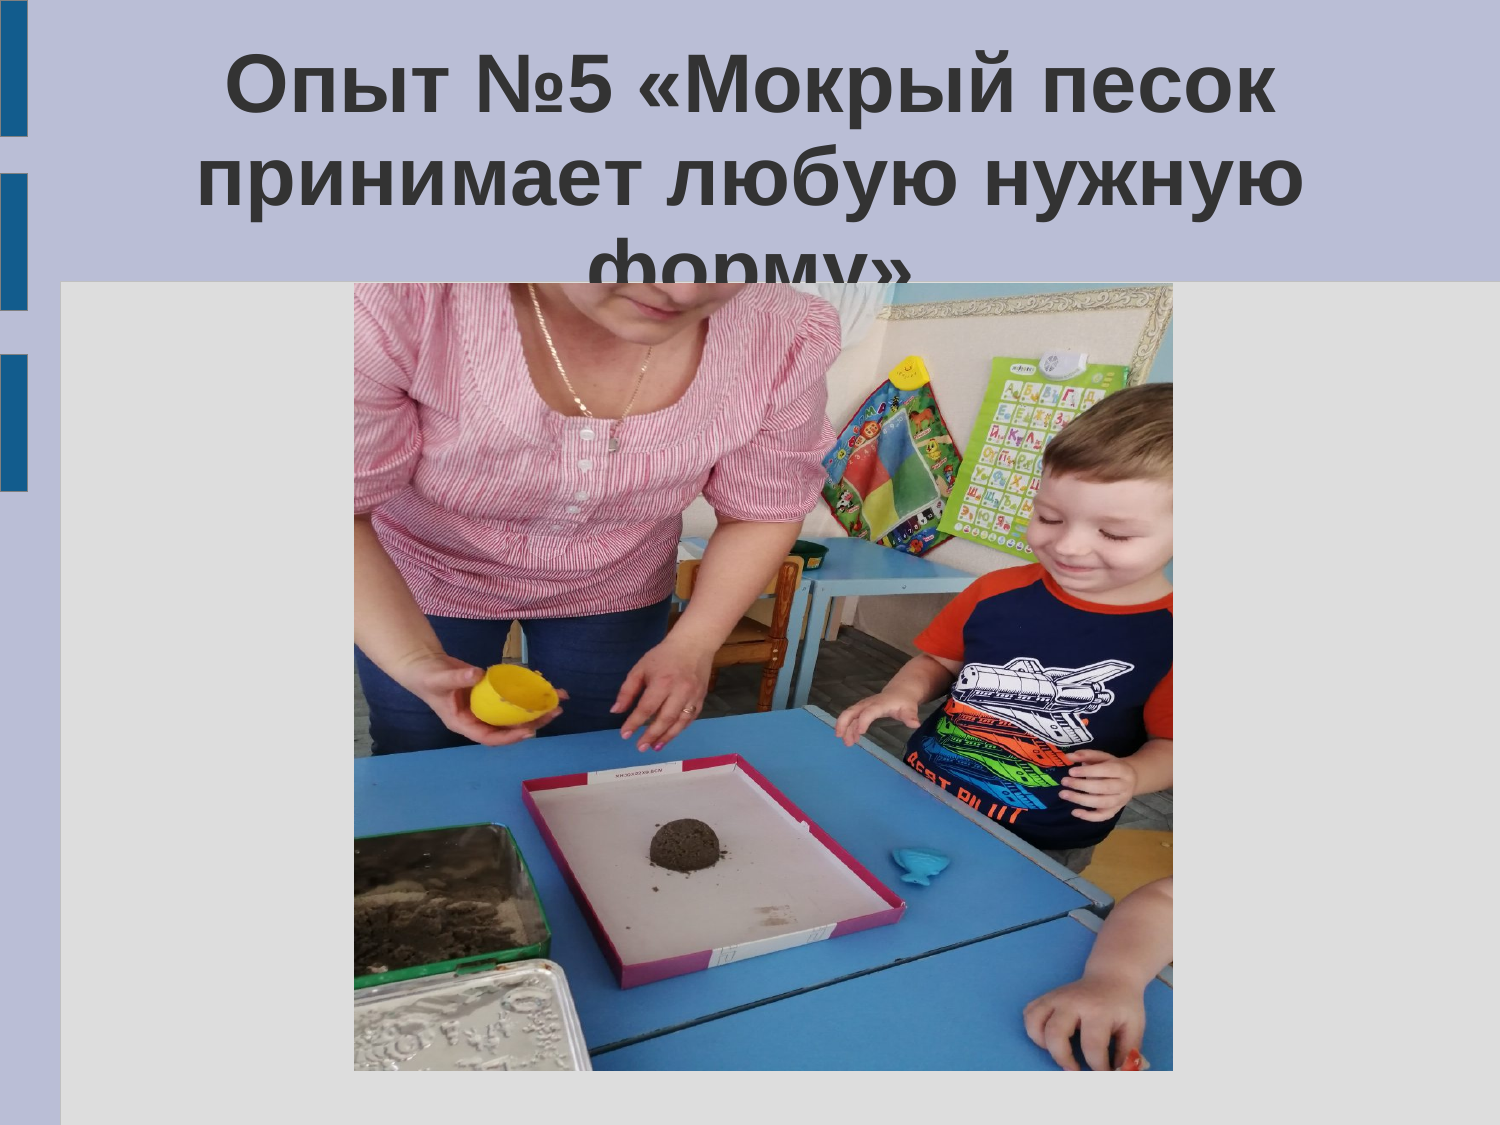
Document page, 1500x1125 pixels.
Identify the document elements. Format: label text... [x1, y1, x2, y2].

title Опыт №5 «Мокрый песок принимает любую нужную форму» [110, 37, 1392, 316]
picture [354, 283, 1173, 1071]
